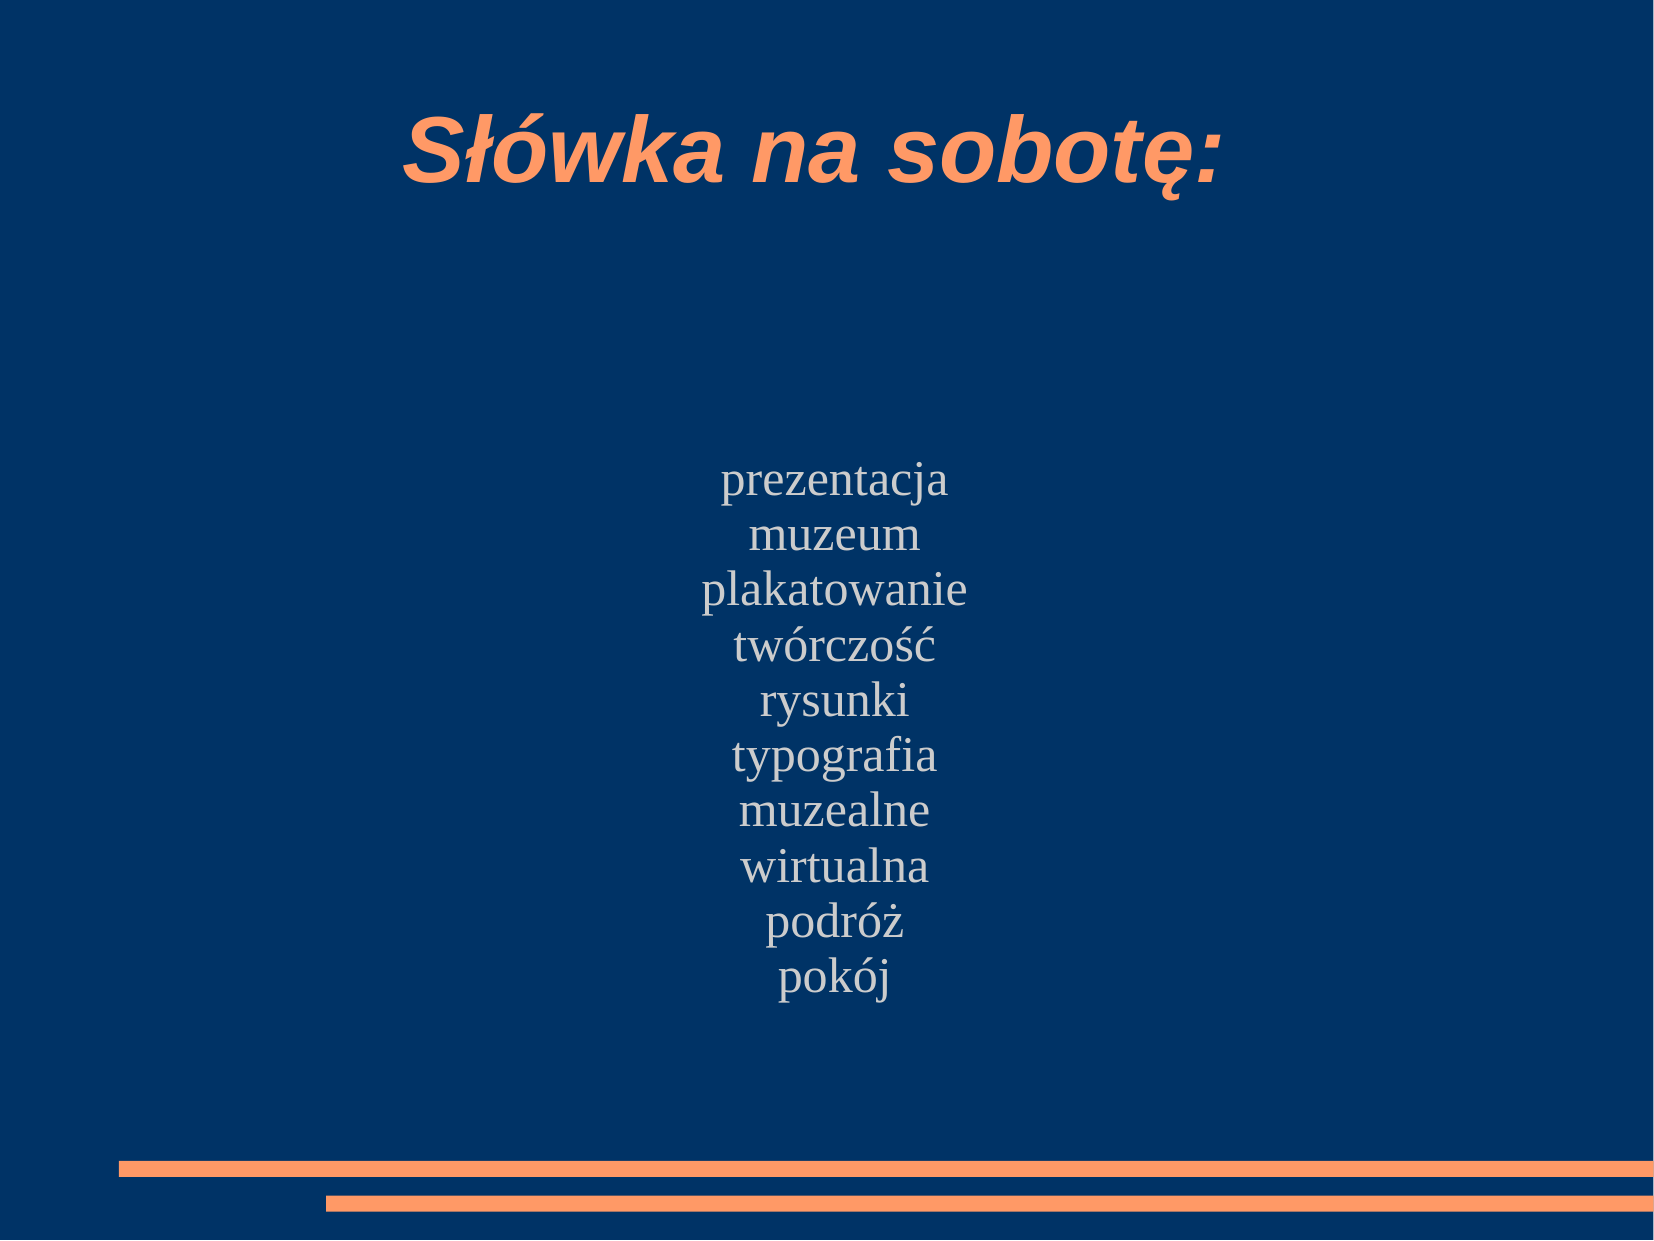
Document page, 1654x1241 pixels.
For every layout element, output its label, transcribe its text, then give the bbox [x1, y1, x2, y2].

title Słówka na sobotę: [121, 46, 1534, 254]
subtitle prezentacja muzeum plakatowanie twórczość rysunki typografia muzealne wirtualna podróż pokój [121, 322, 1561, 1132]
